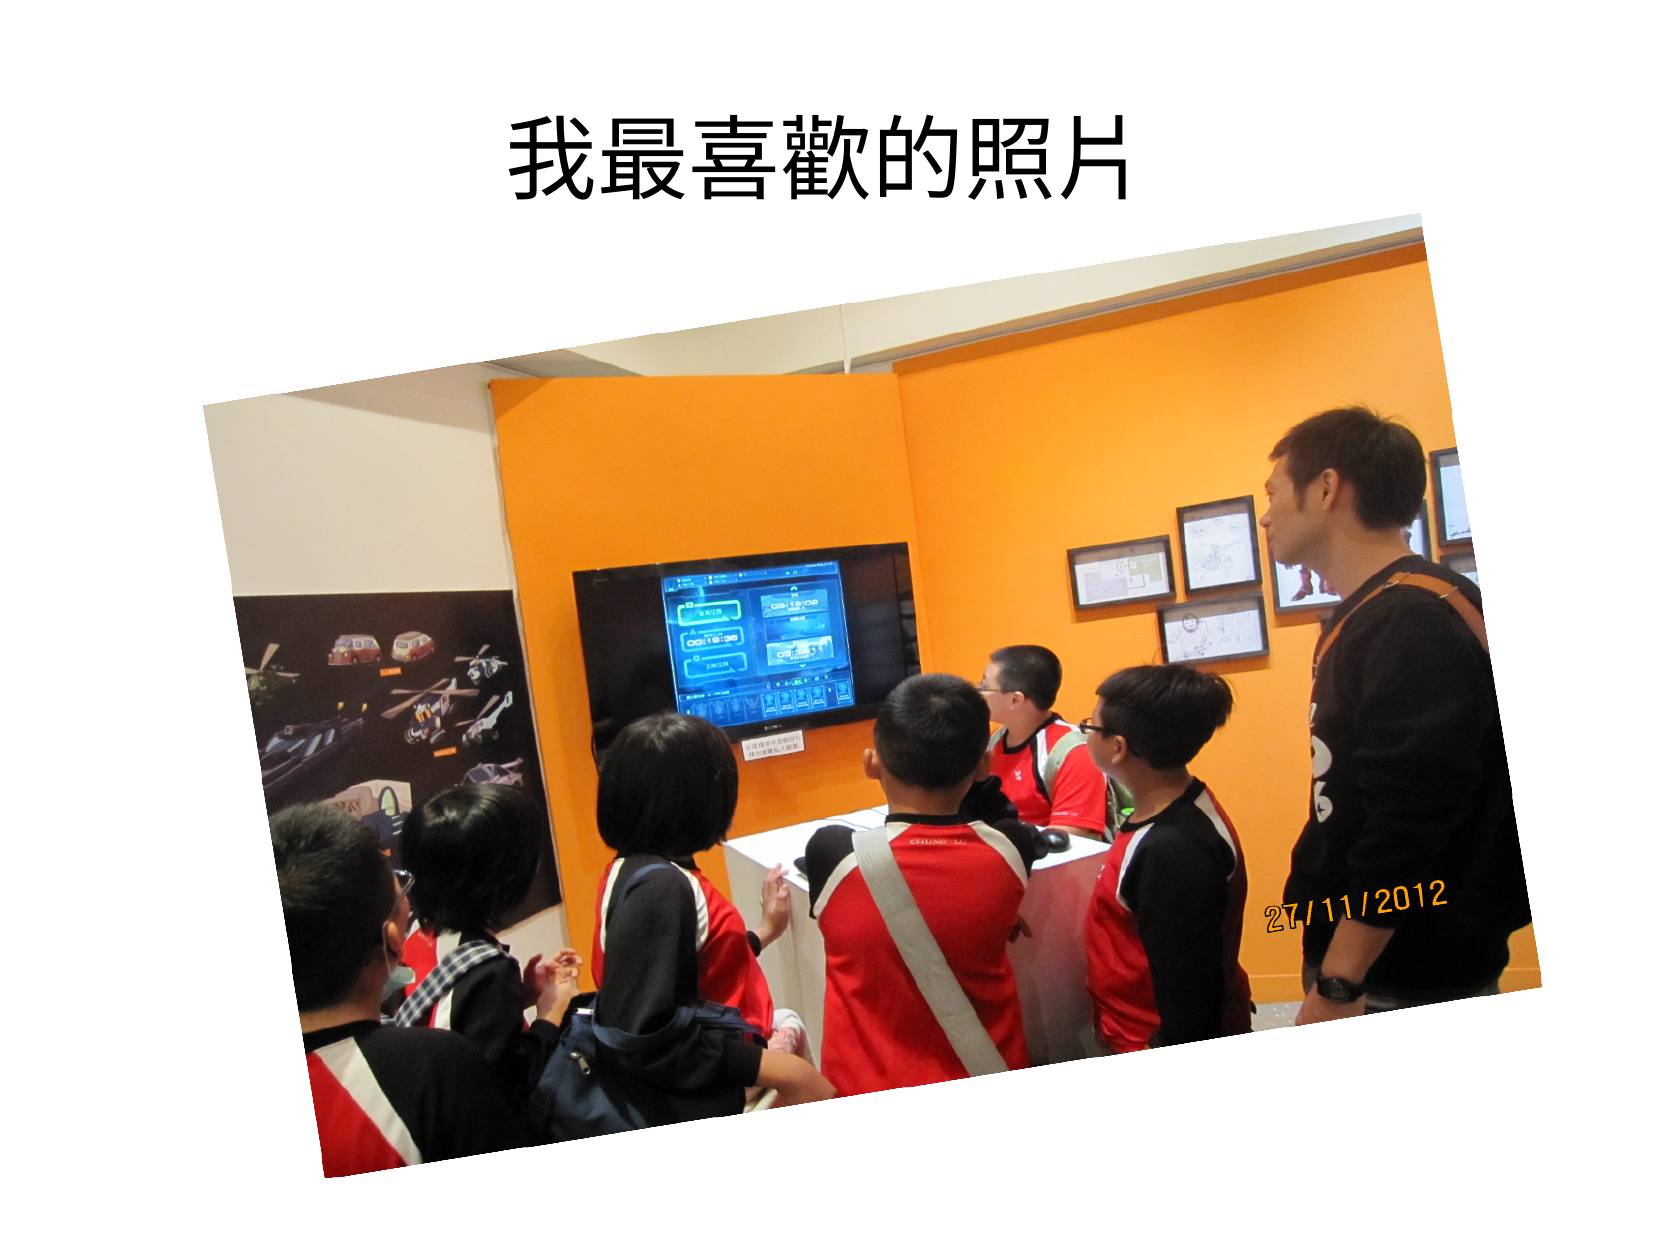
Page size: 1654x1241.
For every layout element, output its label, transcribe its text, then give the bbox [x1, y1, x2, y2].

title 我最喜歡的照片 [82, 49, 1571, 257]
picture [202, 212, 1542, 1178]
